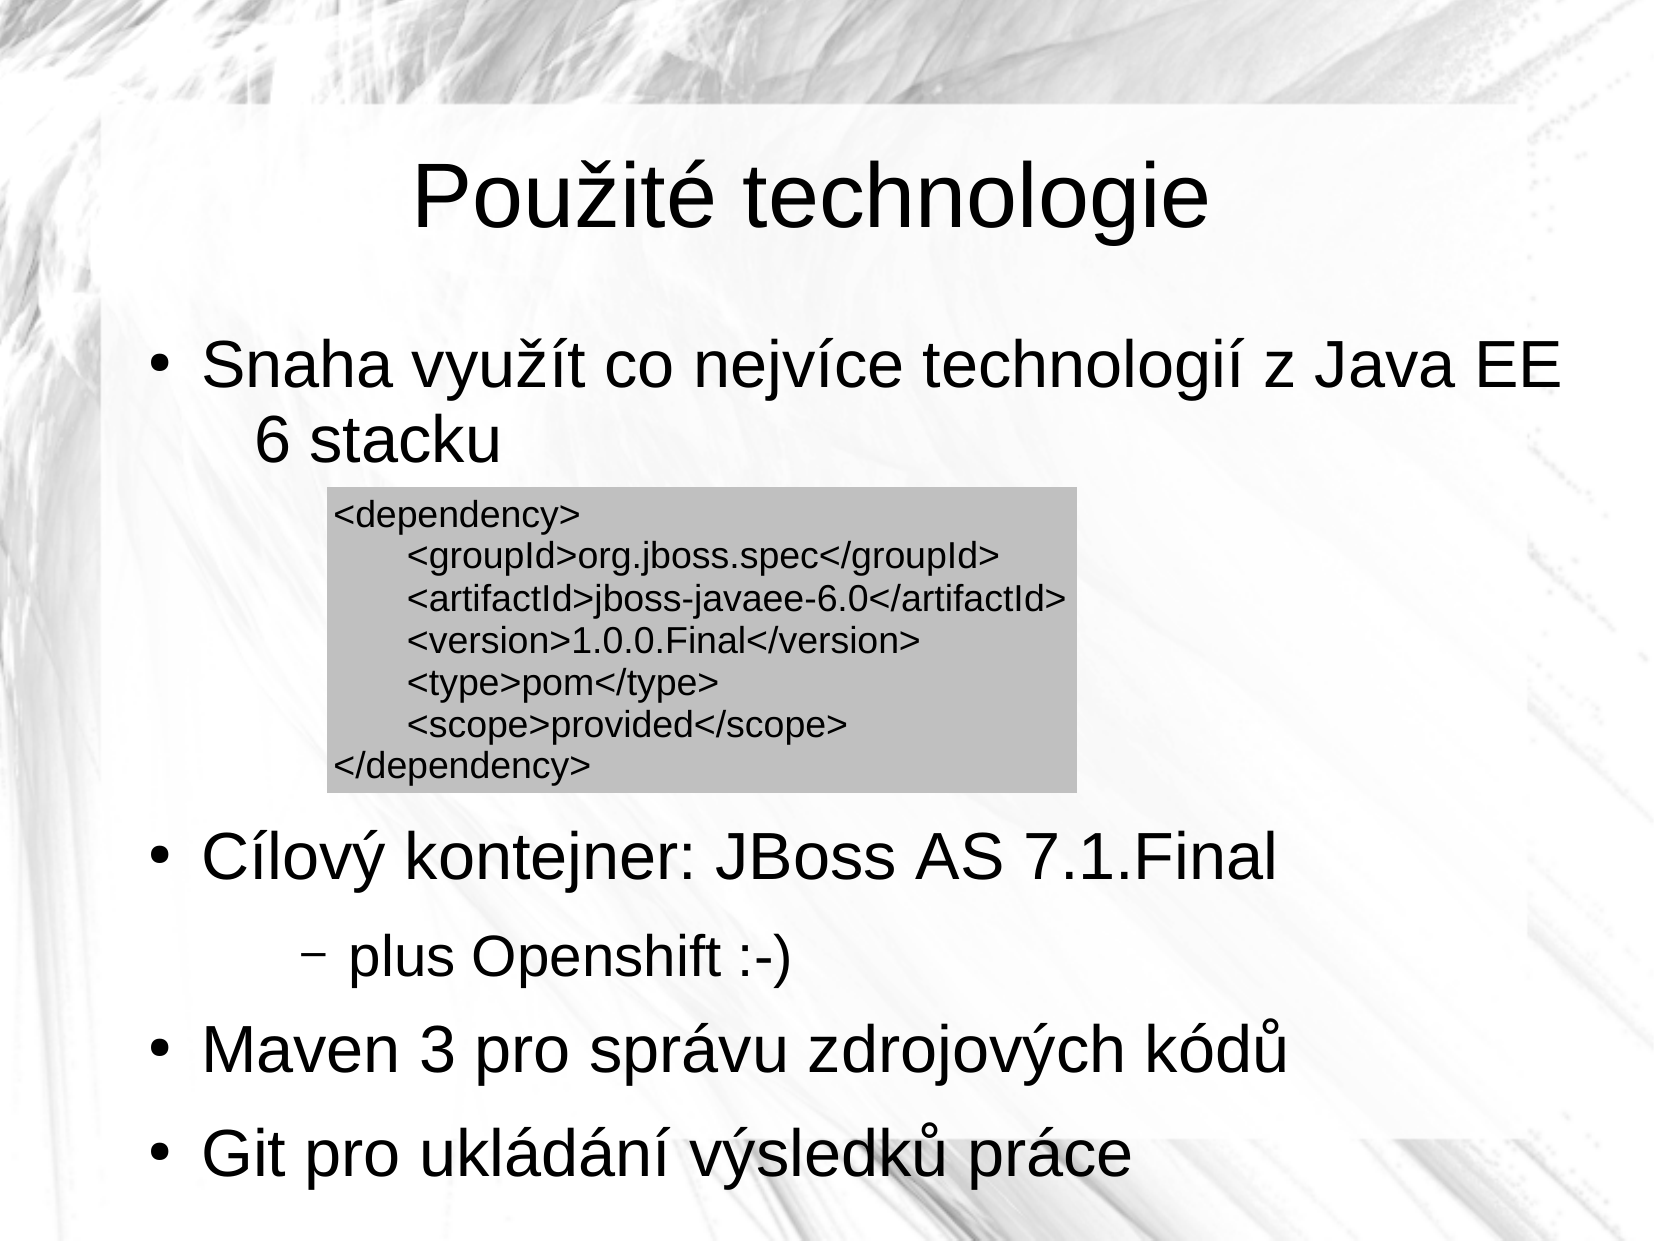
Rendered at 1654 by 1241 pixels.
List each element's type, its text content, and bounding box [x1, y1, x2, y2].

list Snaha využít co nejvíce technologií z Java EE 6 stacku Cílový kontejner: JBoss AS 7.1.Final plus Openshift :-) Maven 3 pro správu zdrojových kódů Git pro ukládání výsledků práce [112, 327, 1566, 1192]
picture [0, 0, 1654, 1241]
title Použité technologie [118, 119, 1506, 273]
table_header <dependency> <groupId>org.jboss.spec</groupId> <artifactId>jboss-javaee-6.0</artifactId> <version>1.0.0.Final</version> <type>pom</type> <scope>provided</scope> </dependency> [327, 487, 1077, 793]
